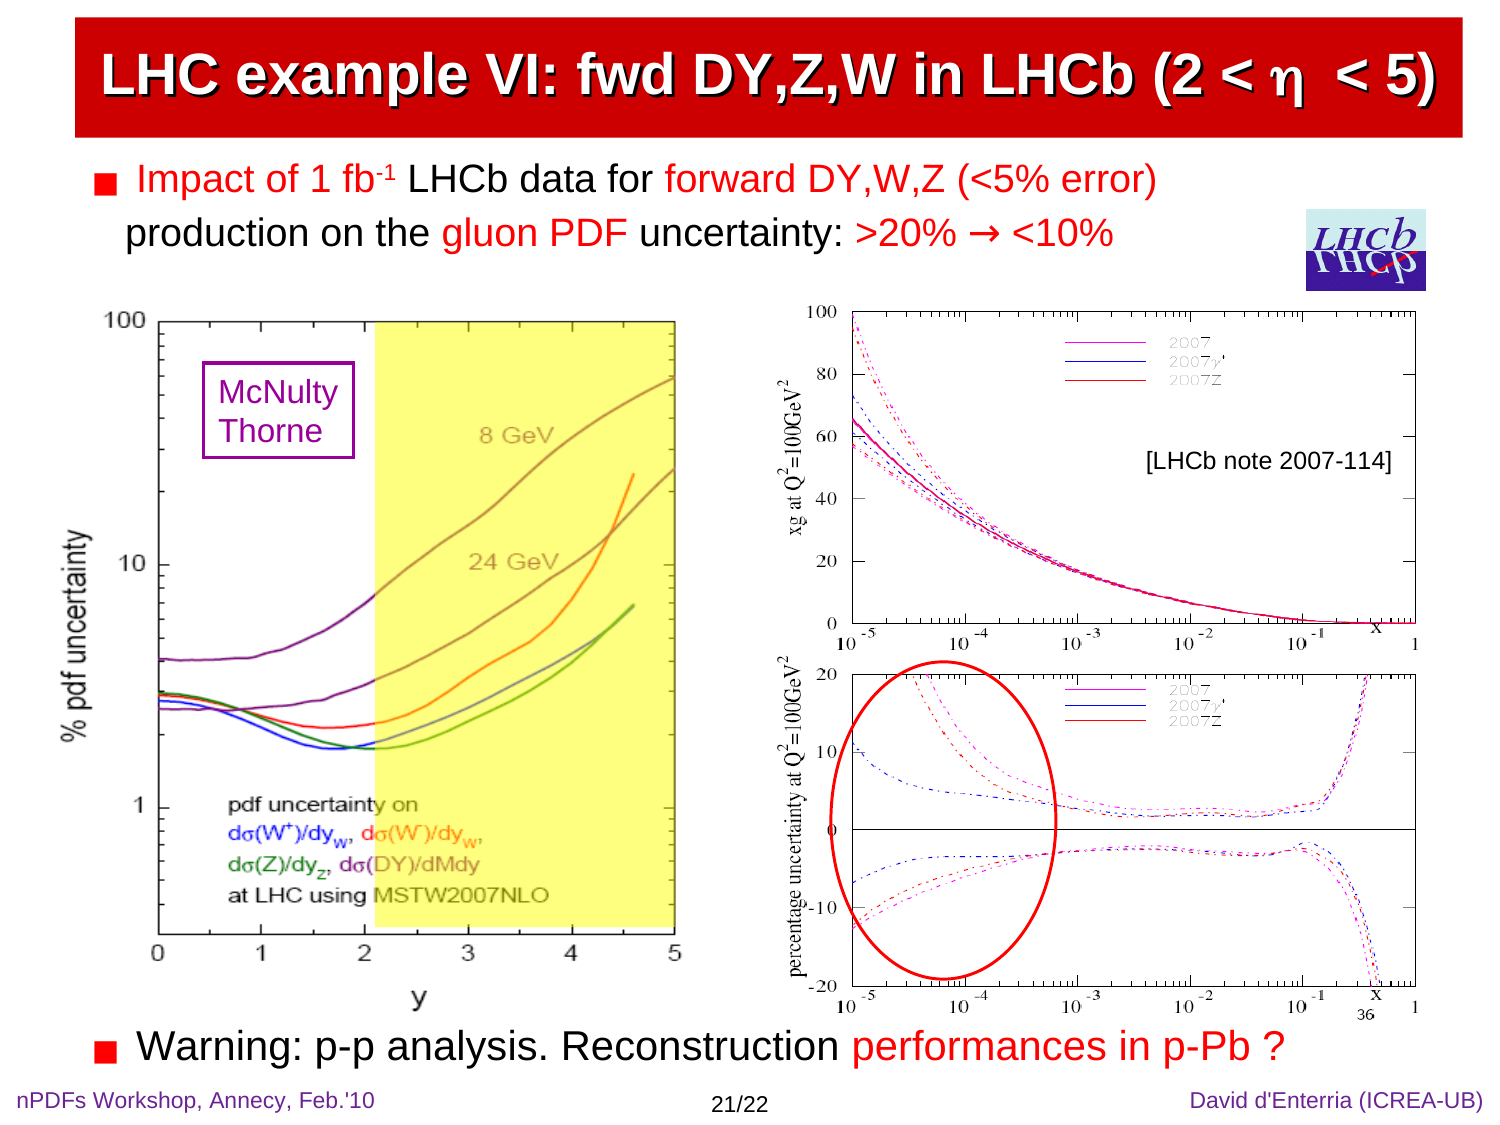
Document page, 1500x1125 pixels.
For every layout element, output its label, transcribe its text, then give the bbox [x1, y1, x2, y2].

picture [37, 268, 80, 1045]
title LHC example VI: fwd DY,Z,W in LHCb (2 < h < 5) [75, 17, 1463, 138]
list ■ Impact of 1 fb-1 LHCb data for forward DY,W,Z (<5% error) production on the gluon PDF uncertainty: >20% → <10% ■ Warning: p-p analysis. Reconstruction performances in p-Pb ? [80, 161, 1500, 1095]
text_box [LHCb note 2007-114] [1138, 450, 1406, 507]
